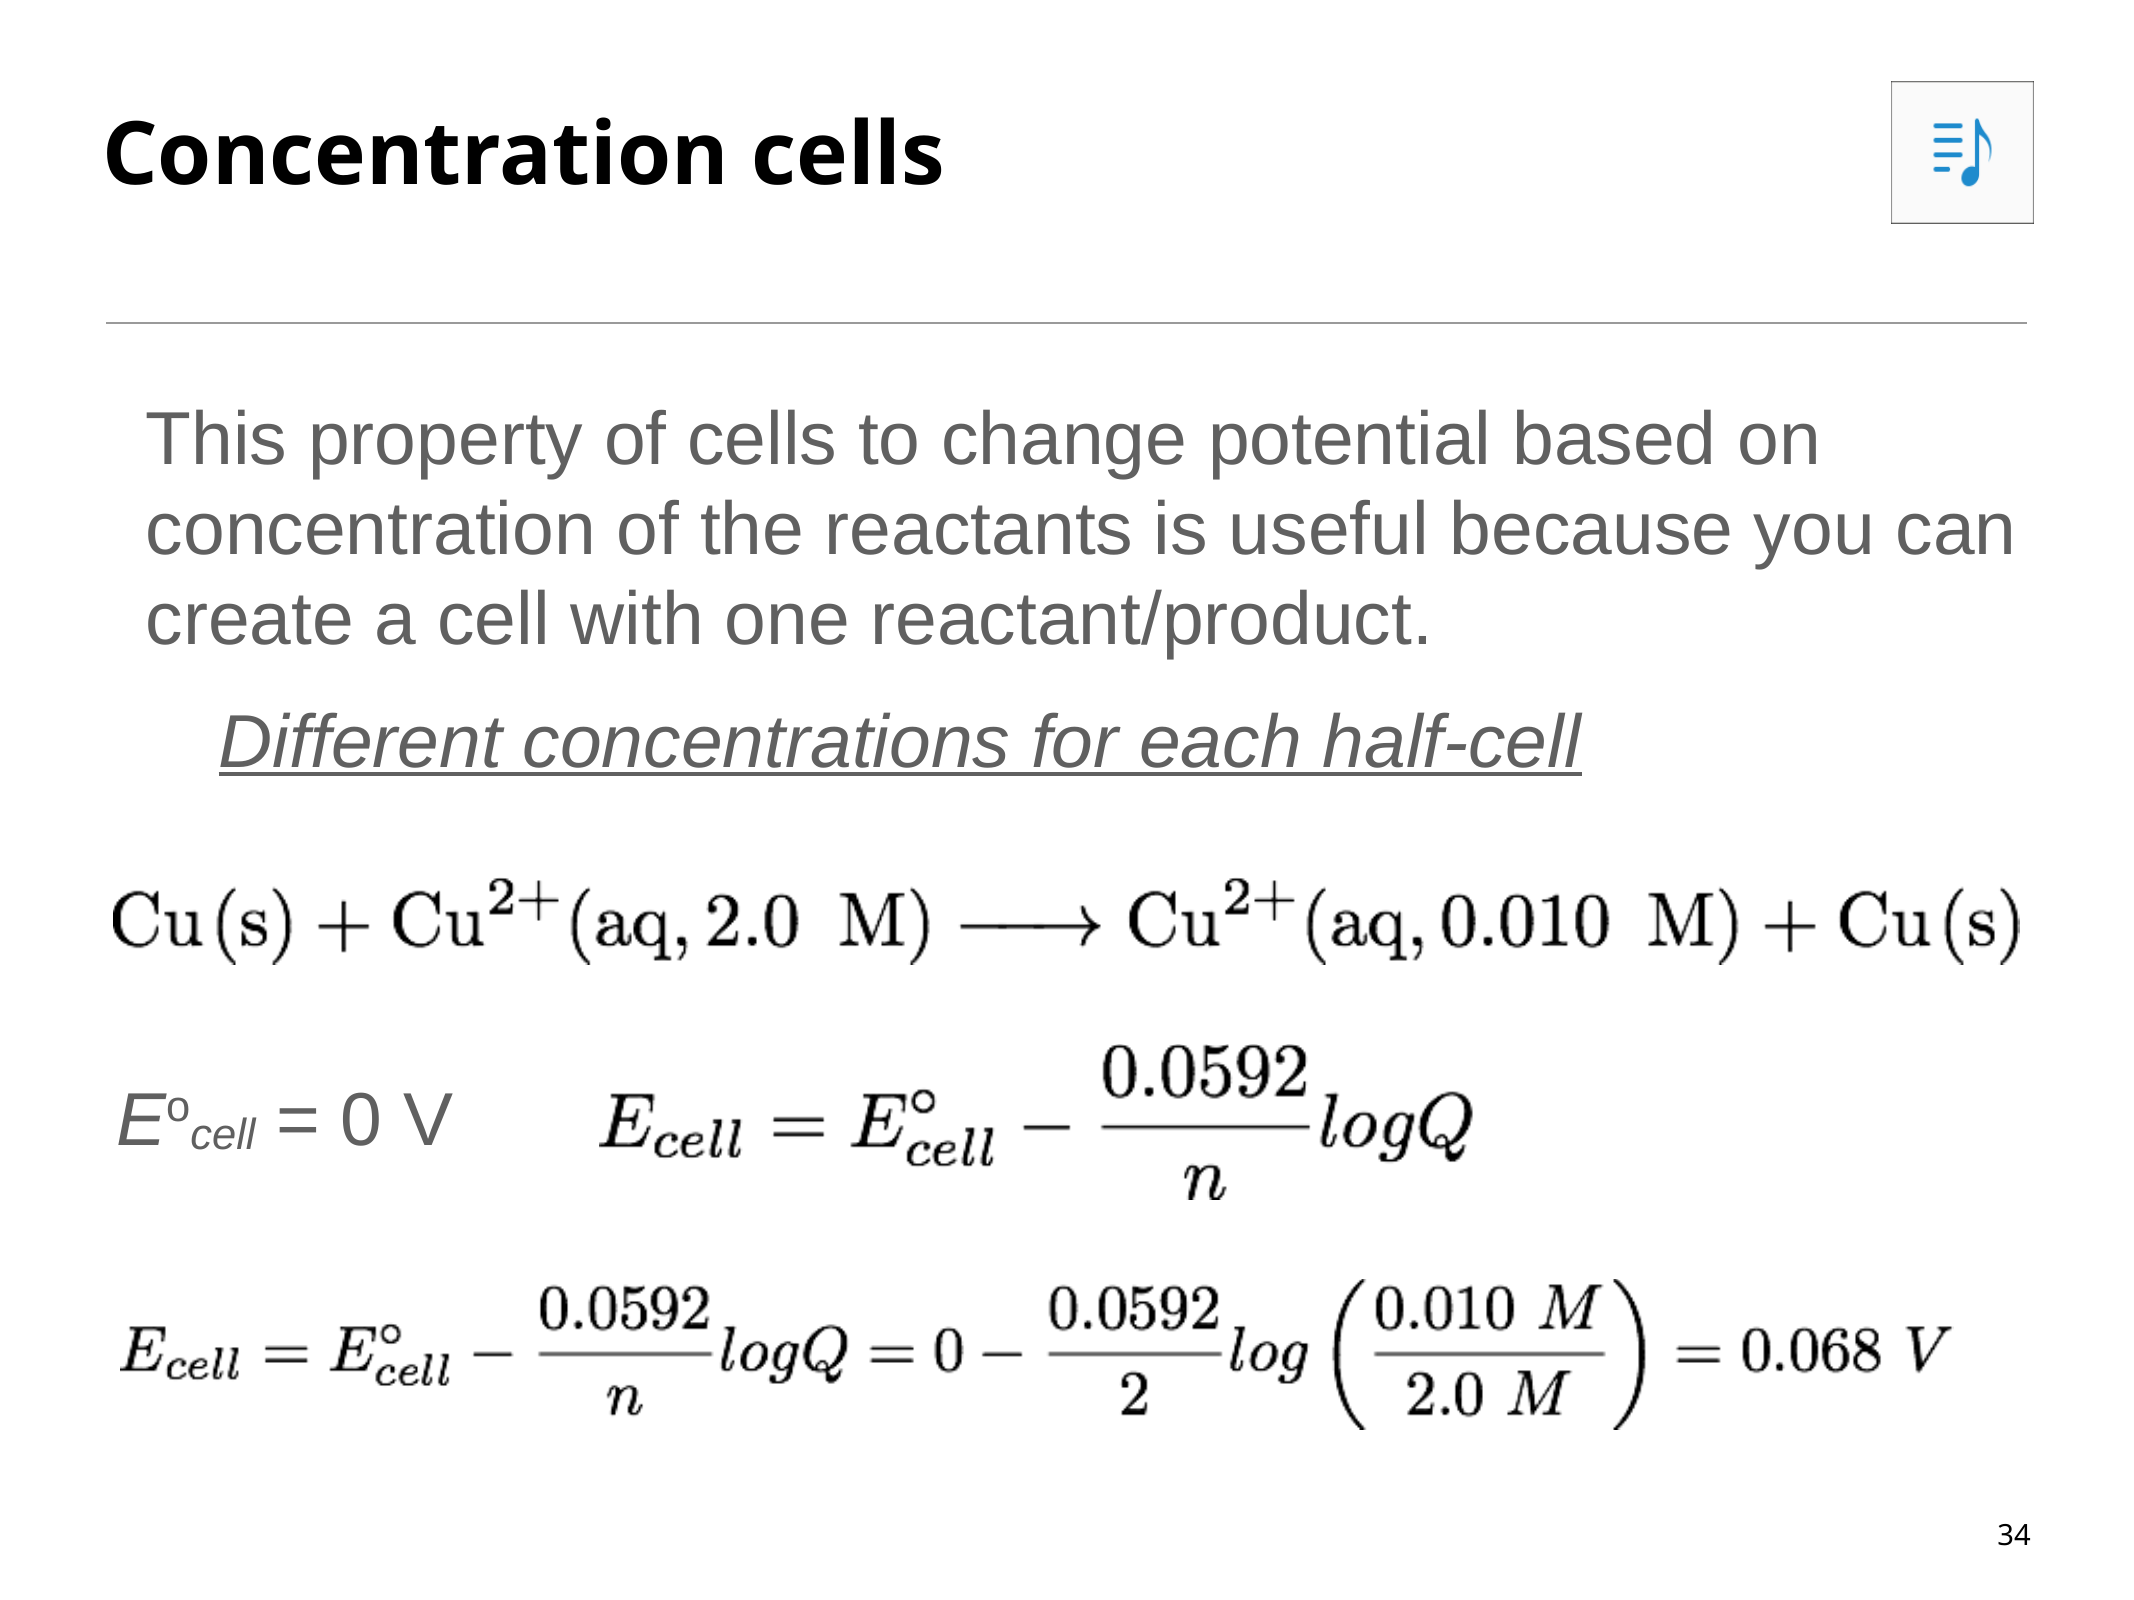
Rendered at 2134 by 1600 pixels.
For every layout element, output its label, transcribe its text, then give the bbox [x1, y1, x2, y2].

text_box [1890, 79, 2036, 226]
list This property of cells to change potential based on concentration of the reactants is useful because you can create a cell with one reactant/product. Different concentrations for each half-cell [93, 381, 2040, 929]
picture [599, 1044, 1475, 1200]
title Concentration cells [93, 76, 1126, 211]
picture [113, 877, 2020, 965]
text_box Eocell = 0 V [64, 1061, 2010, 1207]
picture [120, 1279, 1954, 1430]
